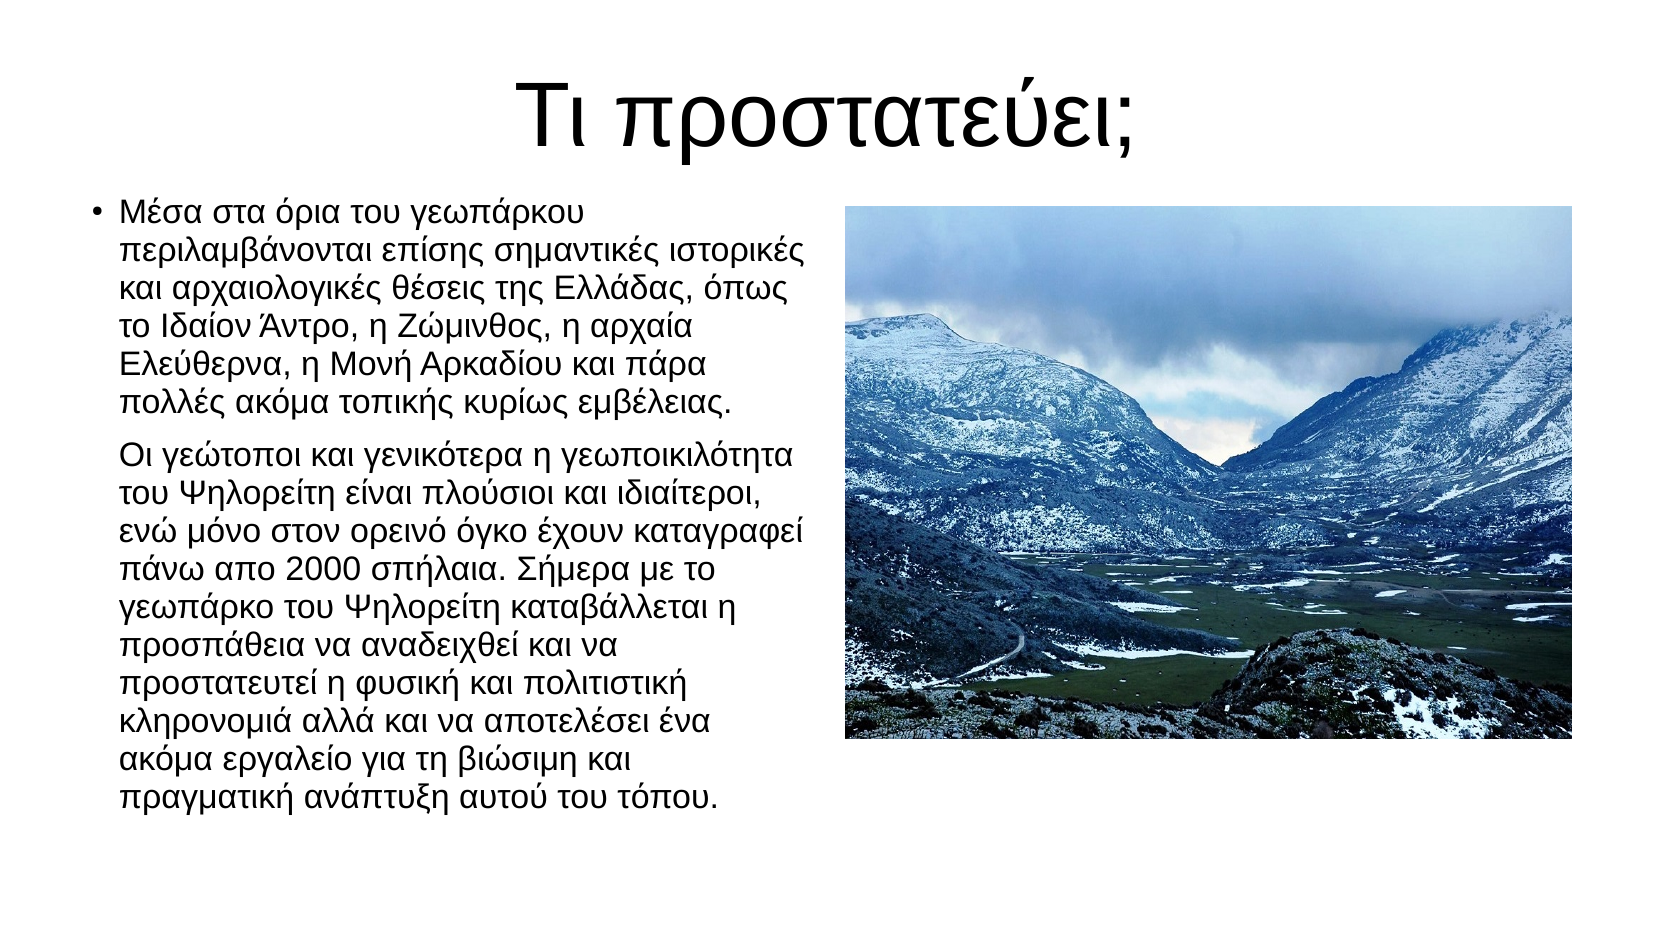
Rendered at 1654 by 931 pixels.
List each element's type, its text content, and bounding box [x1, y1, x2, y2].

picture [845, 206, 1572, 739]
title Τι προστατεύει; [82, 37, 1571, 193]
list Μέσα στα όρια του γεωπάρκου περιλαμβάνονται επίσης σημαντικές ιστορικές και αρχαιολογικές θέσεις της Ελλάδας, όπως το Ιδαίον Άντρο, η Ζώμινθος, η αρχαία Ελεύθερνα, η Μονή Αρκαδίου και πάρα πολλές ακόμα τοπικής κυρίως εμβέλειας. Οι γεώτοποι και γενικότερα η γεωποικιλότητα του Ψηλορείτη είναι πλούσιοι και ιδιαίτεροι, ενώ μόνο στον ορεινό όγκο έχουν καταγραφεί πάνω απο 2000 σπήλαια. Σήμερα με το γεωπάρκο του Ψηλορείτη καταβάλλεται η προσπάθεια να αναδειχθεί και να προστατευτεί η φυσική και πολιτιστική κληρονομιά αλλά και να αποτελέσει ένα ακόμα εργαλείο για τη βιώσιμη και πραγματική ανάπτυξη αυτού του τόπου. [82, 192, 809, 827]
